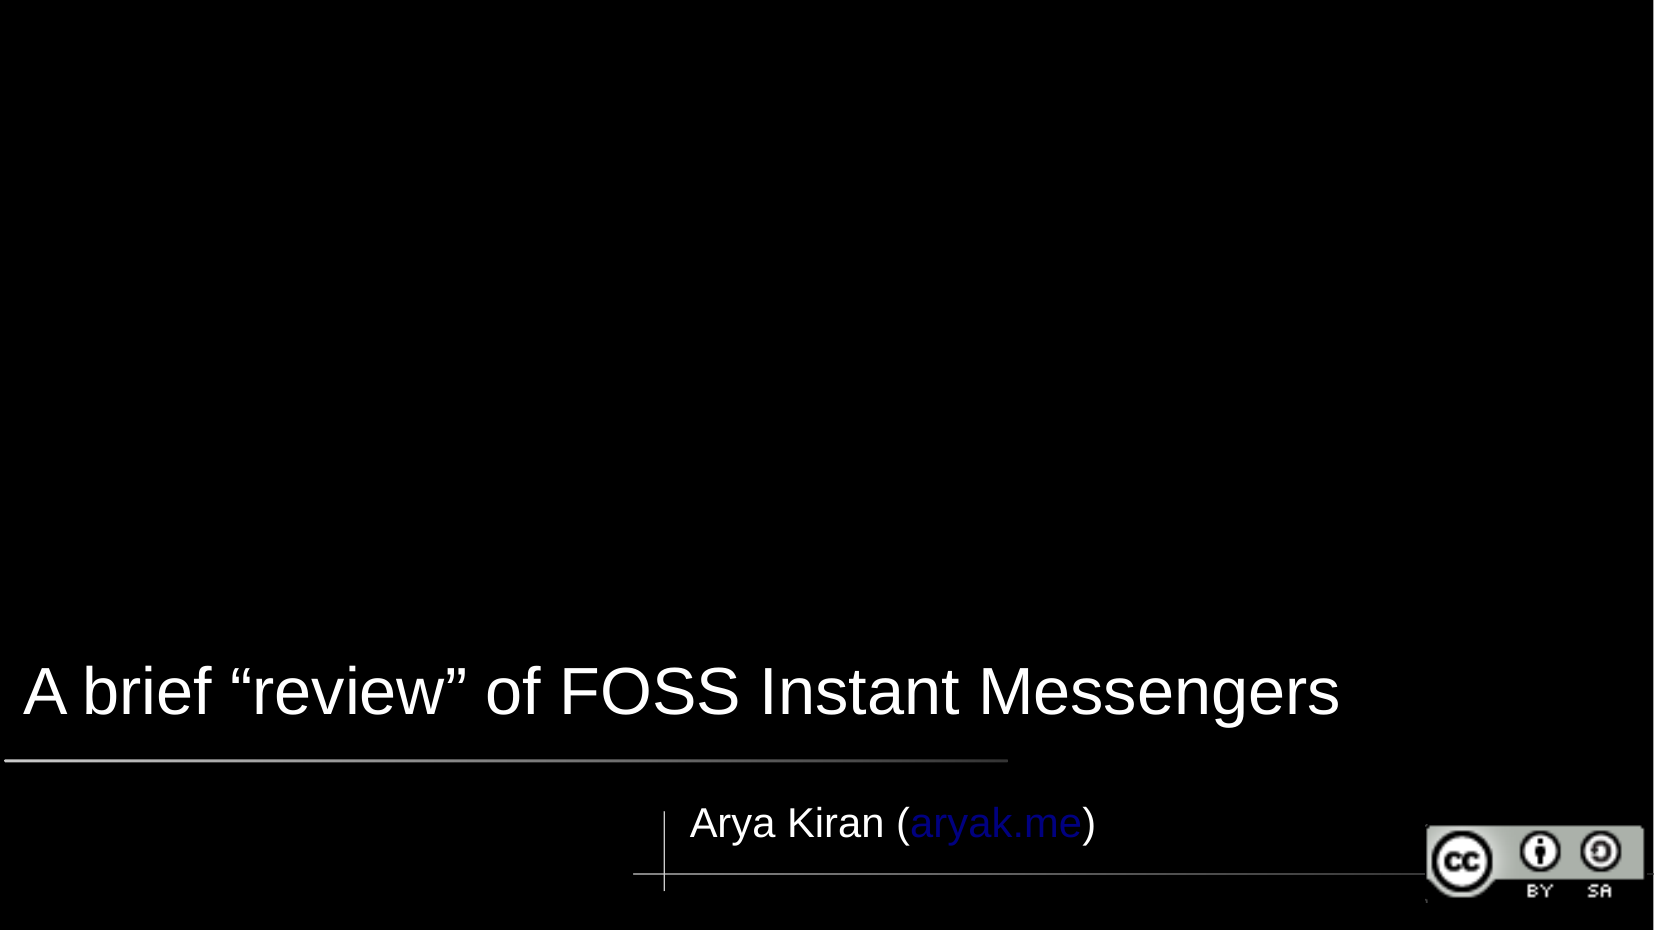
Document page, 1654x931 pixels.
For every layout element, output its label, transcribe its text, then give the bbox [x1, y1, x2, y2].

text_box Arya Kiran (aryak.me) [675, 791, 1313, 854]
title A brief “review” of FOSS Instant Messengers [23, 637, 1501, 746]
picture [1425, 824, 1647, 903]
